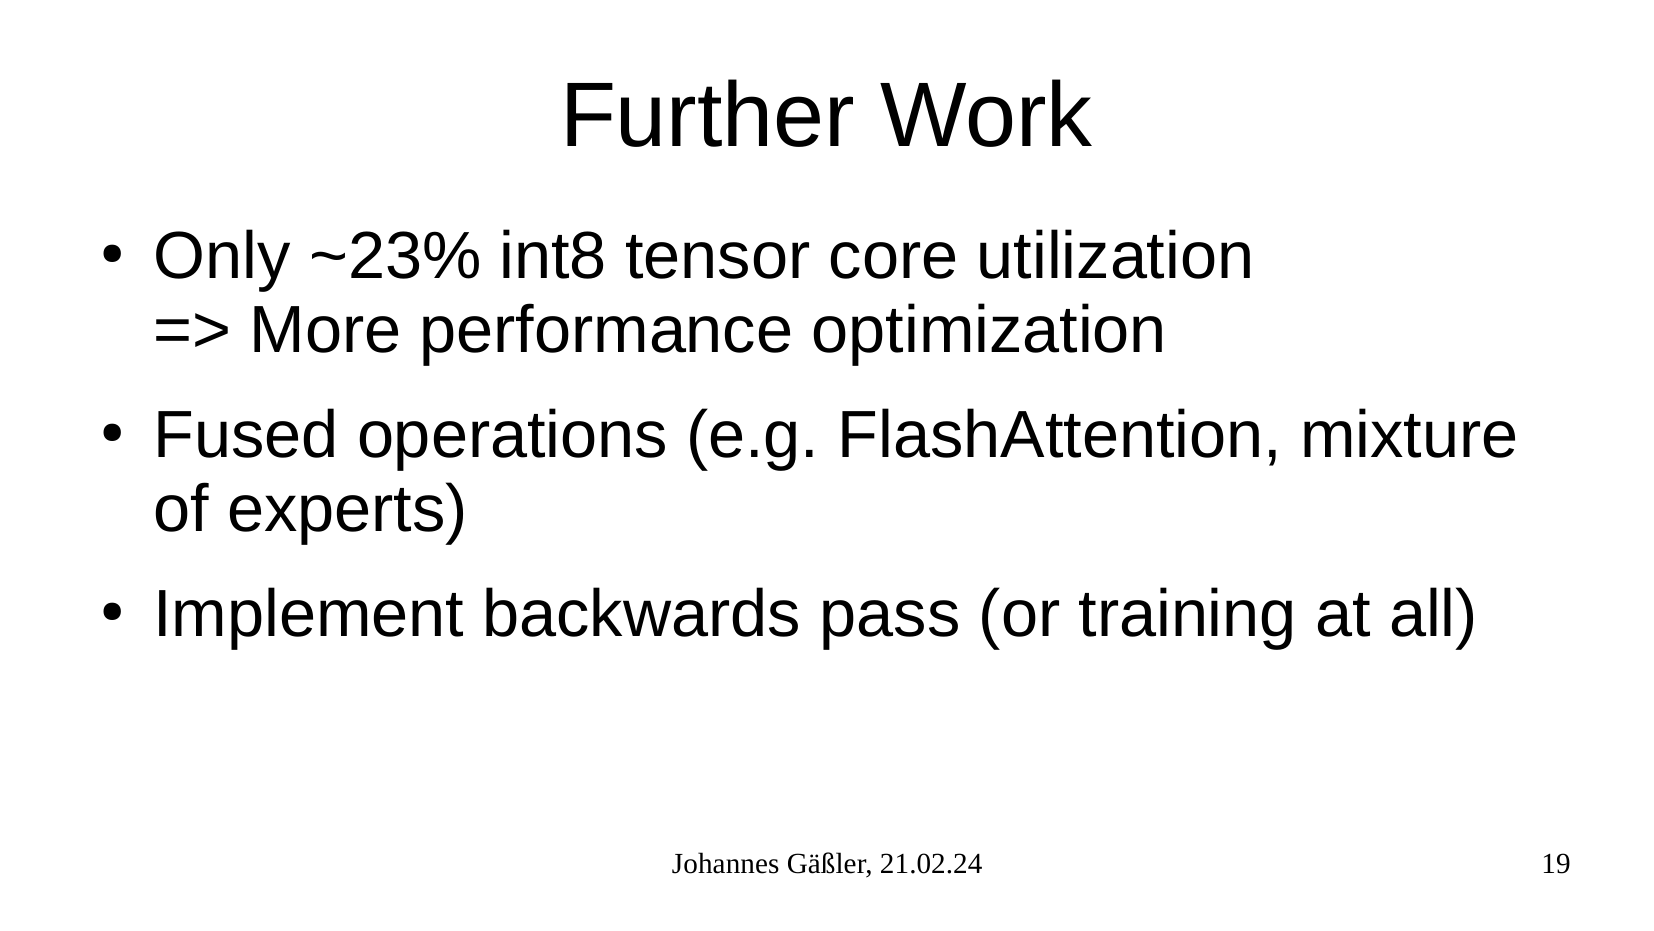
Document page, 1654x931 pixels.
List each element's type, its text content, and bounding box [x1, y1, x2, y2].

title Further Work [82, 37, 1571, 193]
list Only ~23% int8 tensor core utilization => More performance optimization Fused operations (e.g. FlashAttention, mixture of experts) Implement backwards pass (or training at all) [82, 217, 1571, 758]
